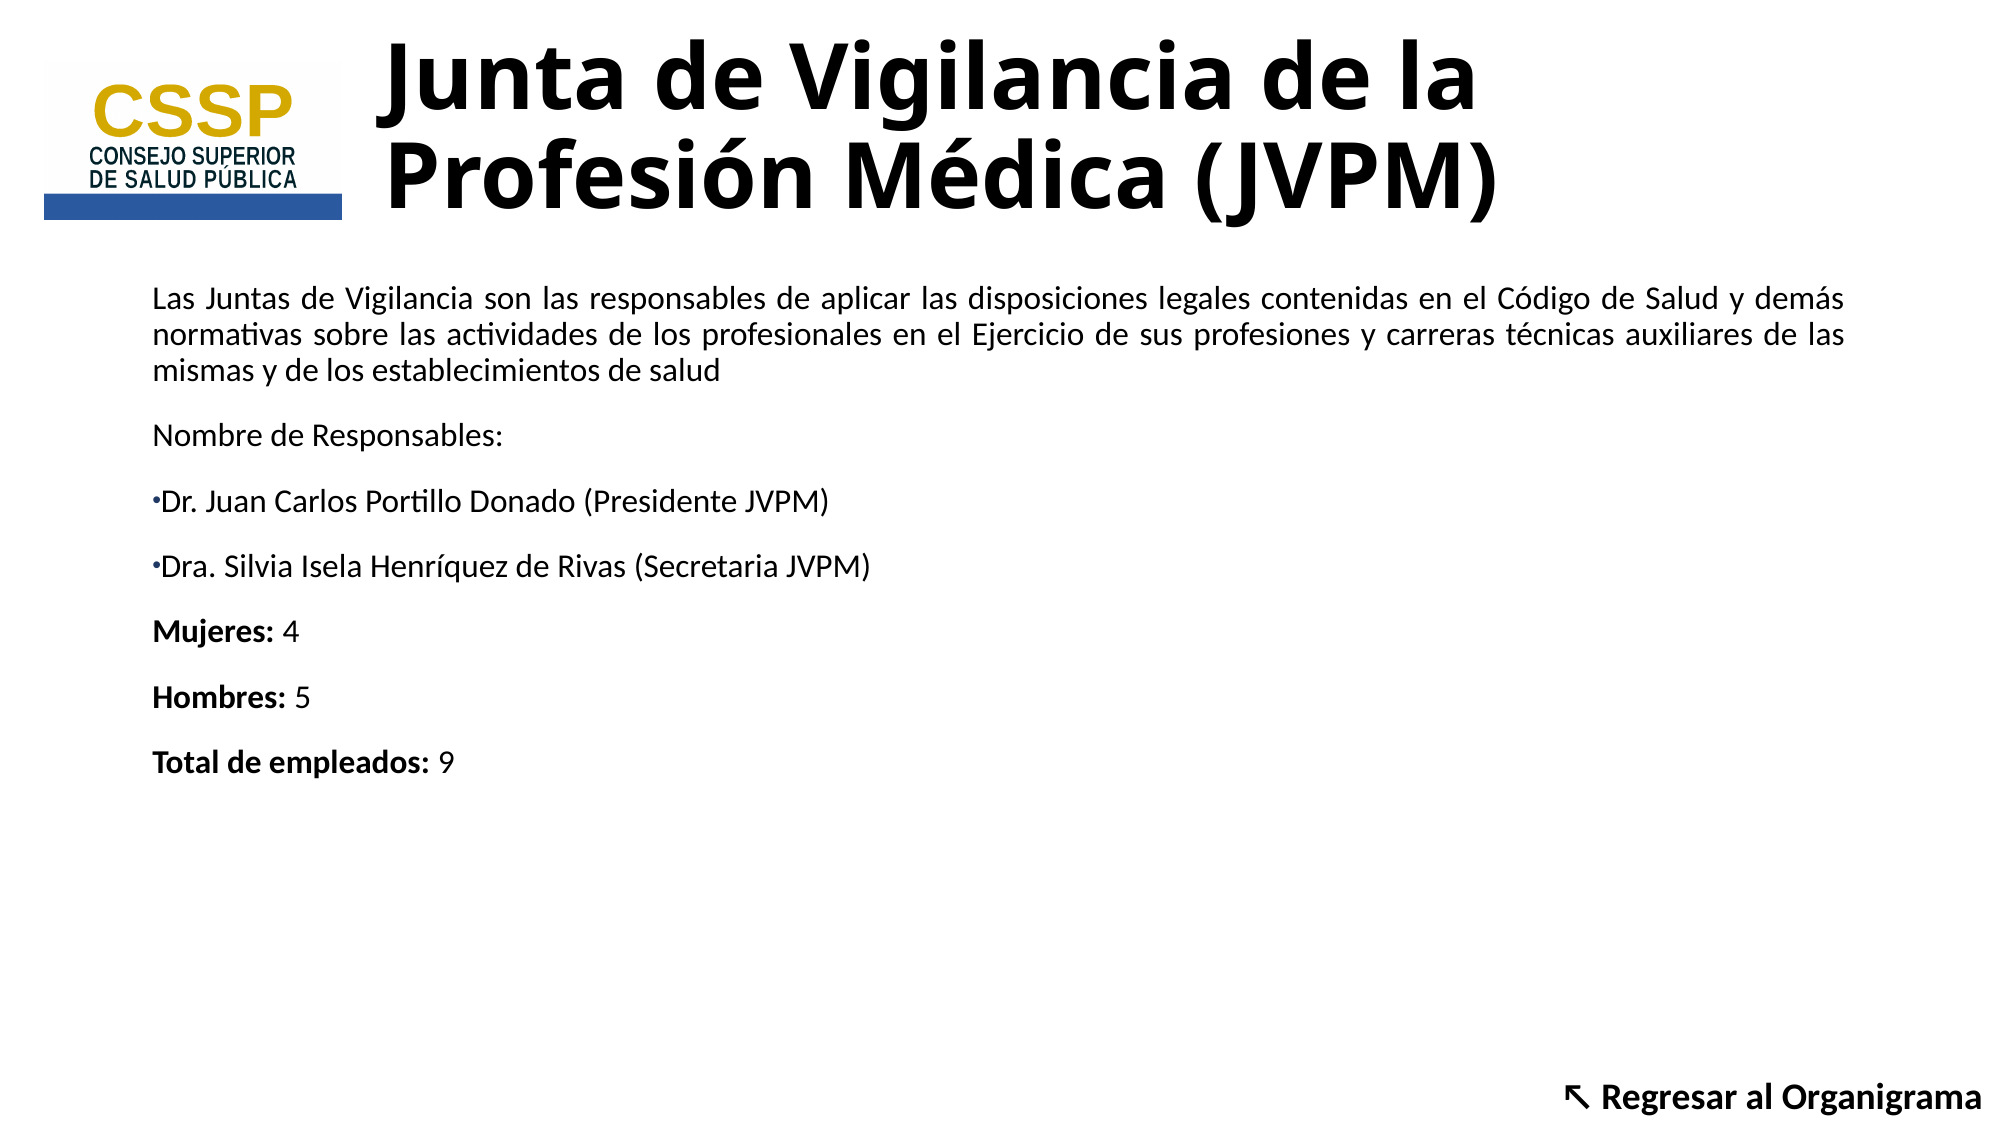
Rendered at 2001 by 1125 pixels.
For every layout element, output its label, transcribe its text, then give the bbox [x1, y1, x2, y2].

title Junta de Vigilancia de la Profesión Médica (JVPM) [368, 22, 1863, 241]
list Las Juntas de Vigilancia son las responsables de aplicar las disposiciones legales contenidas en el Código de Salud y demás normativas sobre las actividades de los profesionales en el Ejercicio de sus profesiones y carreras técnicas auxiliares de las mismas y de los establecimientos de salud Nombre de Responsables: Dr. Juan Carlos Portillo Donado (Presidente JVPM) Dra. Silvia Isela Henríquez de Rivas (Secretaria JVPM) Mujeres: 4 Hombres: 5 Total de empleados: 9 [137, 273, 1863, 1066]
text_box ↖ Regresar al Organigrama [1546, 1064, 1999, 1125]
picture [44, 61, 342, 220]
